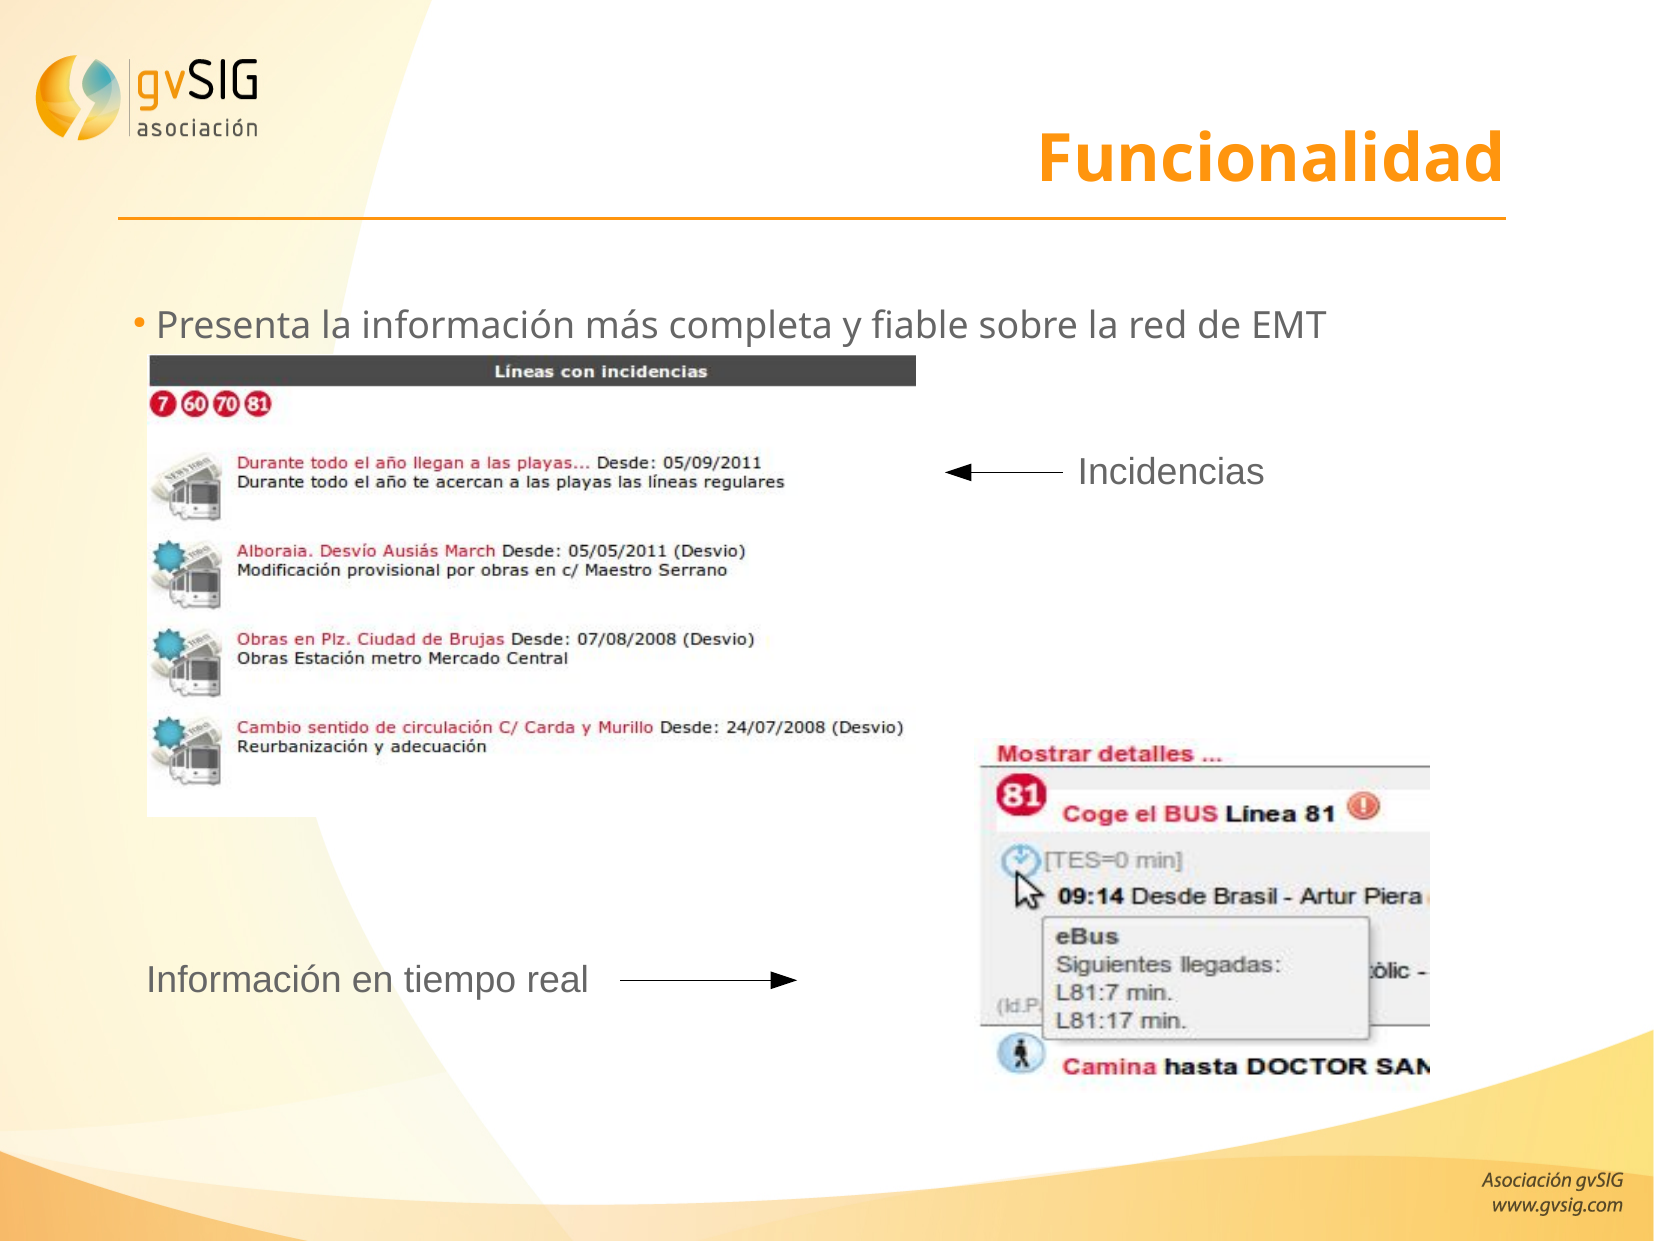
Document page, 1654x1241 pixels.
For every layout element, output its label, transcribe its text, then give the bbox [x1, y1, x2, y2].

text_box Incidencias [1062, 442, 1329, 500]
picture [0, 0, 1654, 1241]
text_box Información en tiempo real [118, 950, 621, 1008]
title Funcionalidad [118, 106, 1506, 205]
text_box Presenta la información más completa y fiable sobre la red de EMT [118, 265, 1477, 390]
